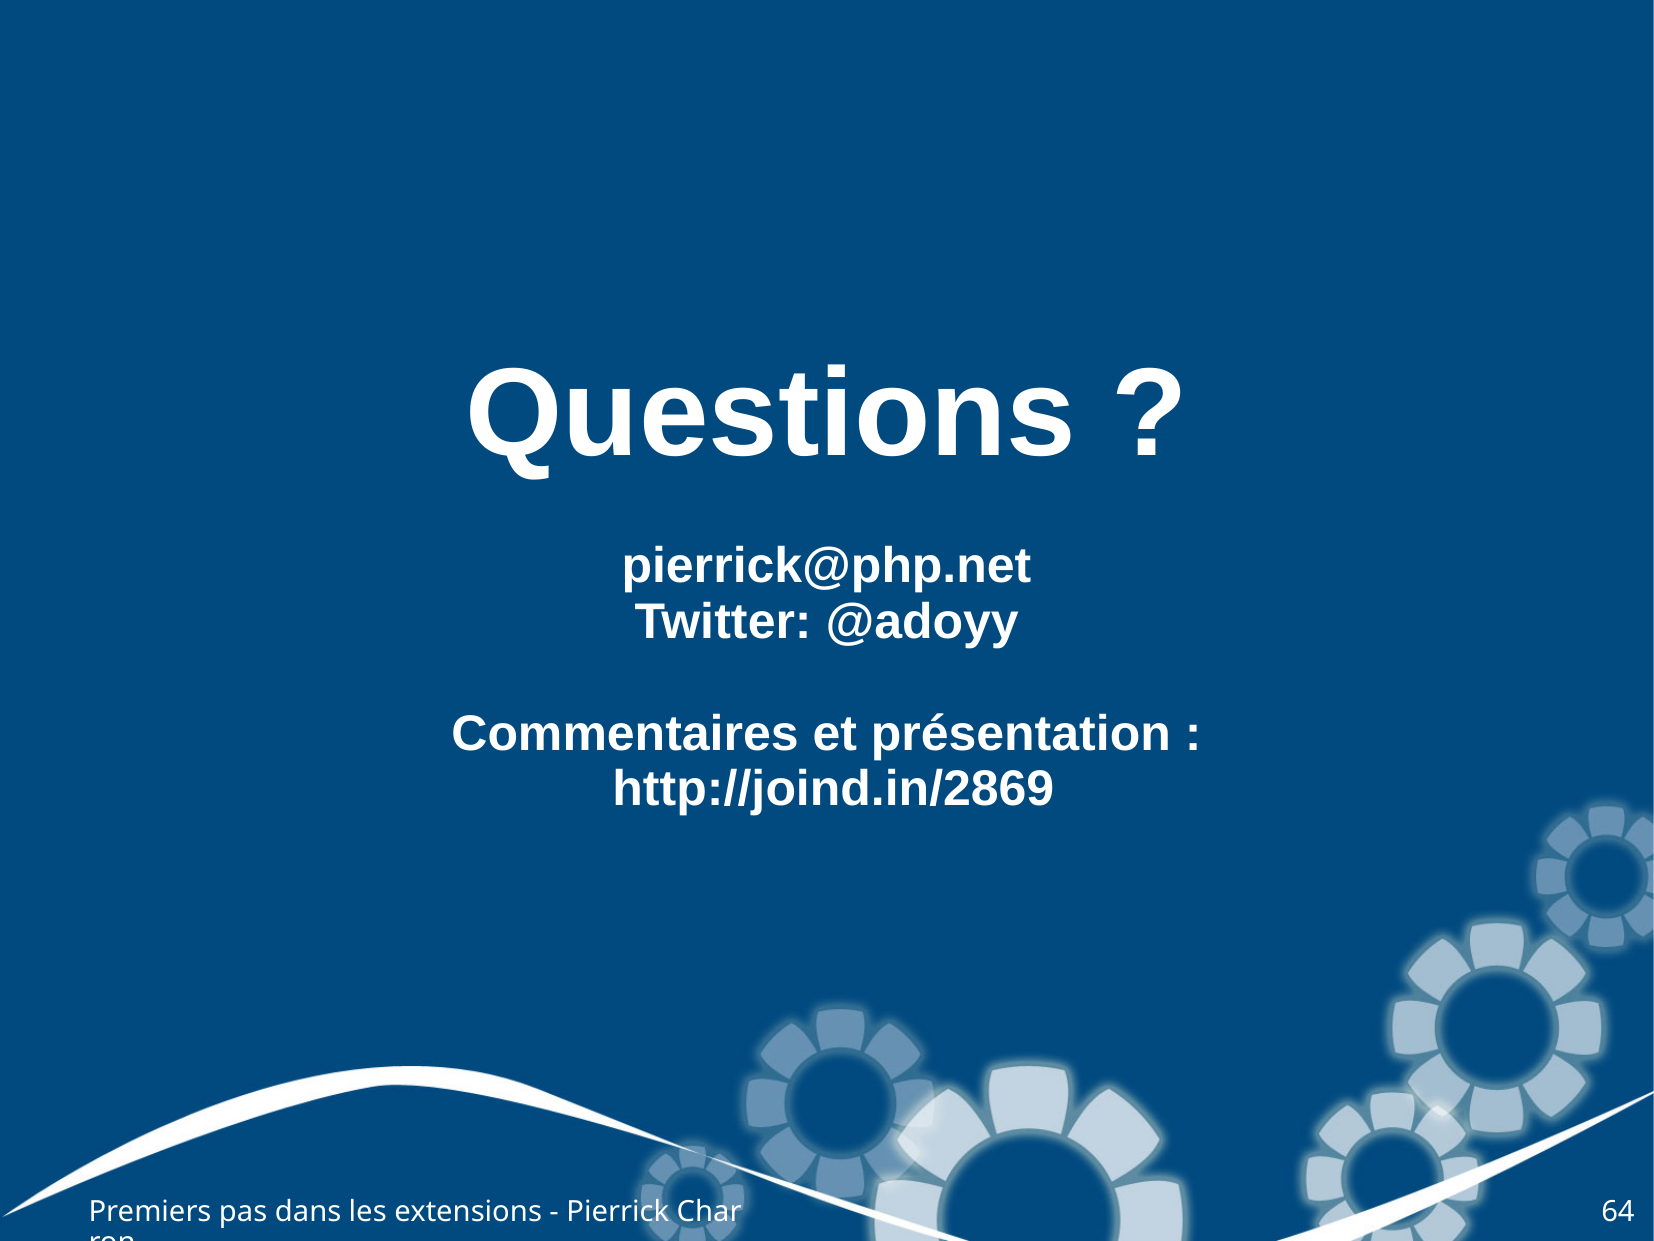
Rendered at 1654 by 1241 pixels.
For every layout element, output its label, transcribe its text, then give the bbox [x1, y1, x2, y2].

picture [0, 0, 1654, 1241]
subtitle Questions ? pierrick@php.net Twitter: @adoyy Commentaires et présentation : http://joind.in/2869 [82, 49, 1571, 1109]
